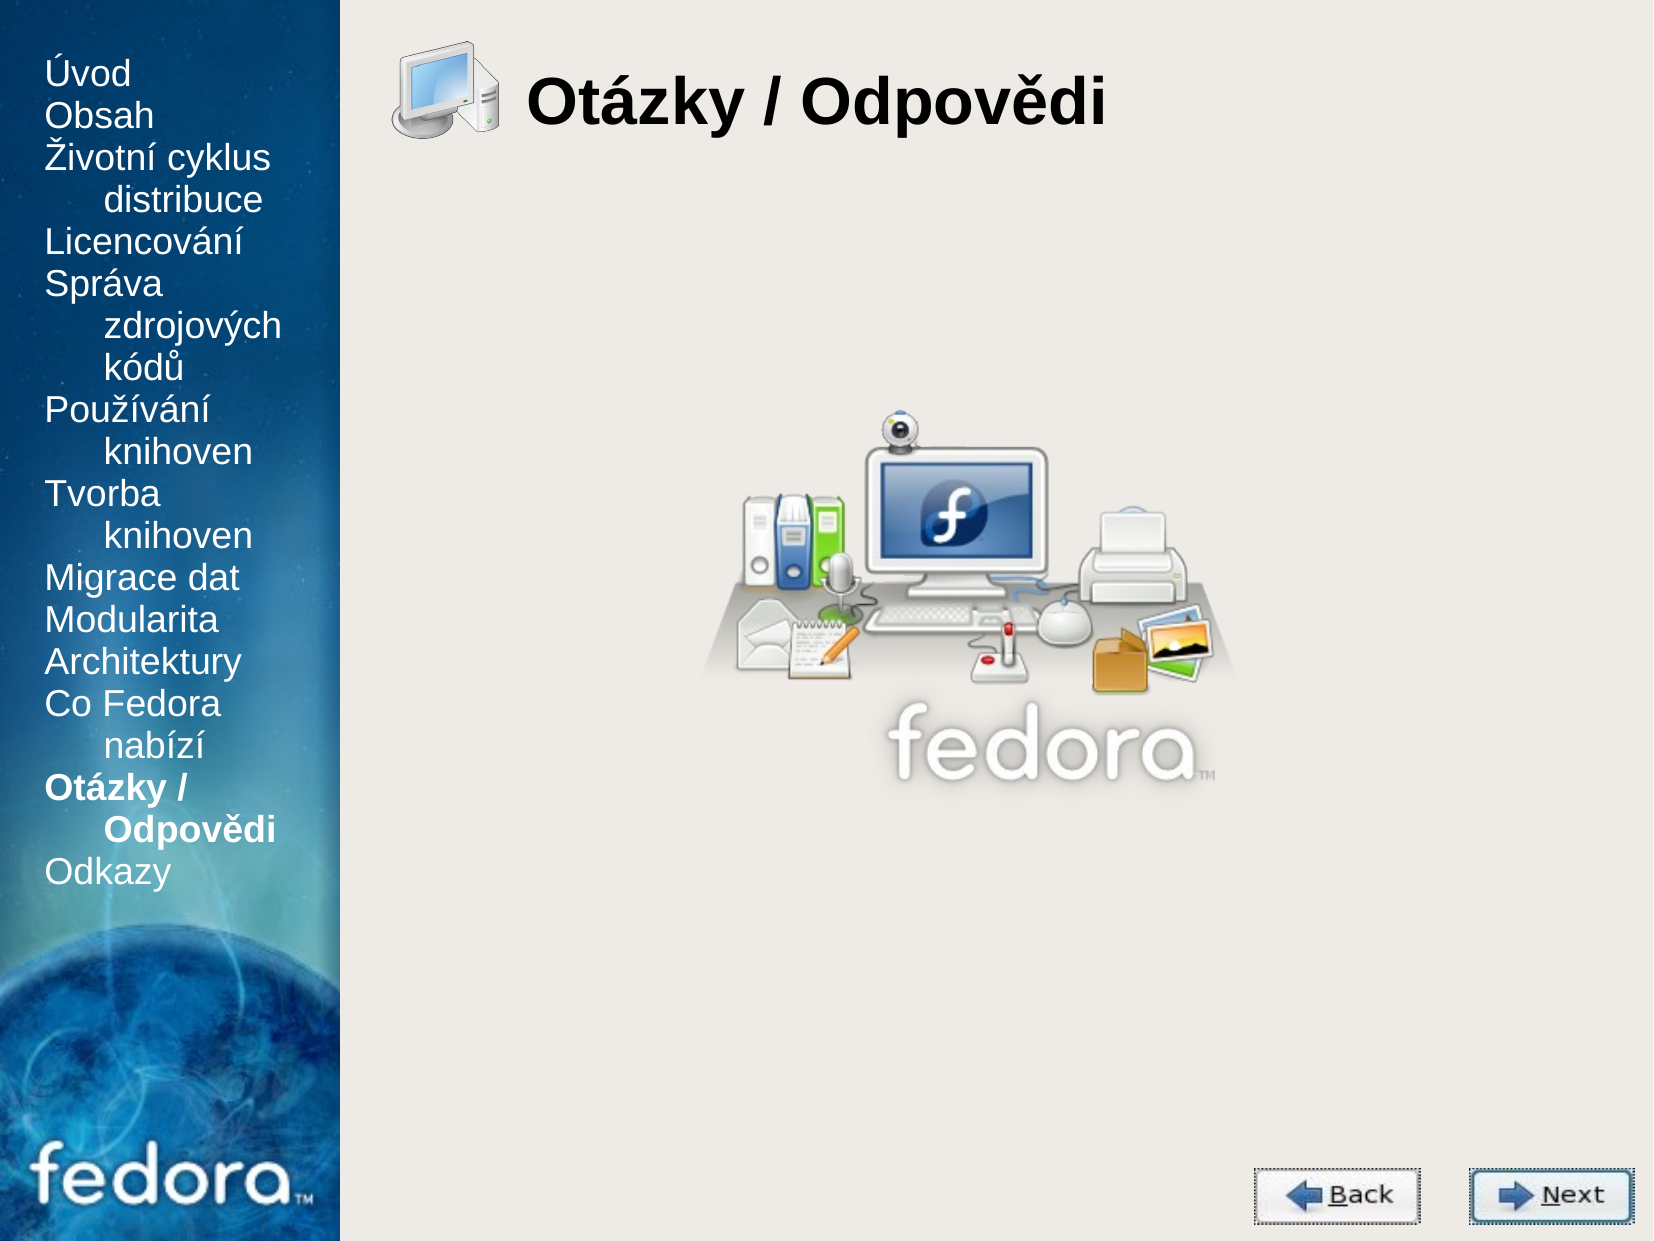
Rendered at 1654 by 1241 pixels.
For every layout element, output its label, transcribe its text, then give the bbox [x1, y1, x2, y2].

picture [0, 0, 1654, 1241]
text_box Otázky / Odpovědi [511, 56, 1316, 147]
text_box Úvod Obsah Životní cyklus distribuce Licencování Správa zdrojových kódů Používání knihoven Tvorba knihoven Migrace dat Modularita Architektury Co Fedora nabízí Otázky / Odpovědi Odkazy [29, 45, 327, 901]
